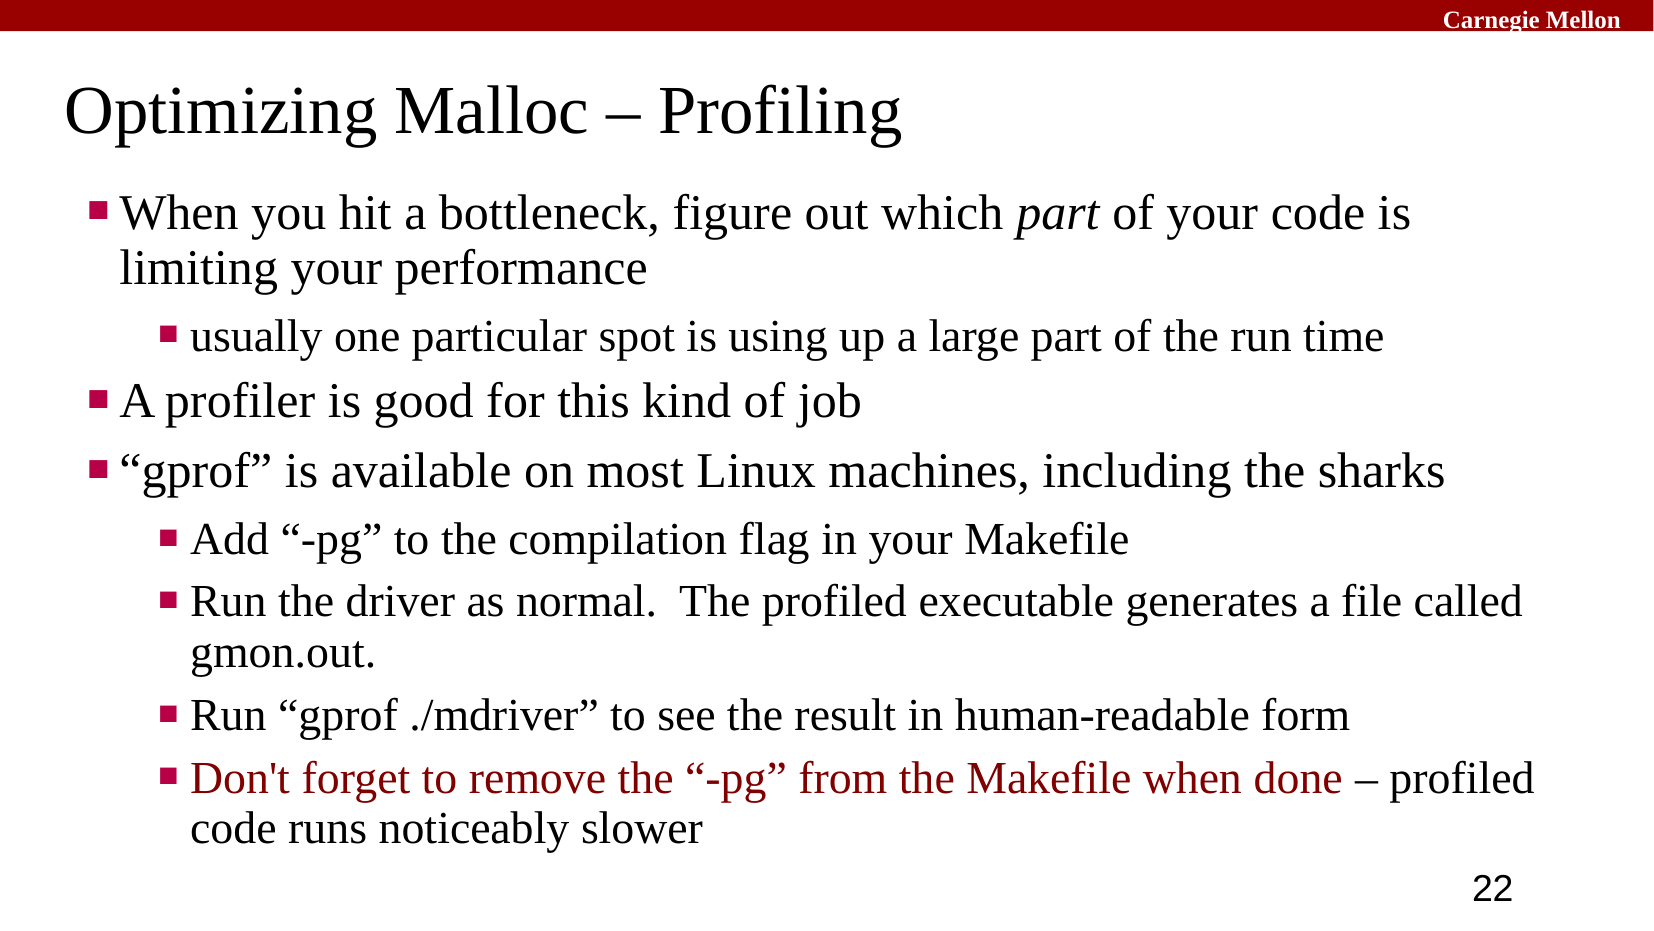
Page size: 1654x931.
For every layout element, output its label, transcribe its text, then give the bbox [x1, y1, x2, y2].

list When you hit a bottleneck, figure out which part of your code is limiting your performance usually one particular spot is using up a large part of the run time A profiler is good for this kind of job “gprof” is available on most Linux machines, including the sharks Add “-pg” to the compilation flag in your Makefile Run the driver as normal. The profiled executable generates a file called gmon.out. Run “gprof ./mdriver” to see the result in human-readable form Don't forget to remove the “-pg” from the Makefile when done – profiled code runs noticeably slower [71, 184, 1576, 859]
title Optimizing Malloc – Profiling [64, 58, 1576, 163]
